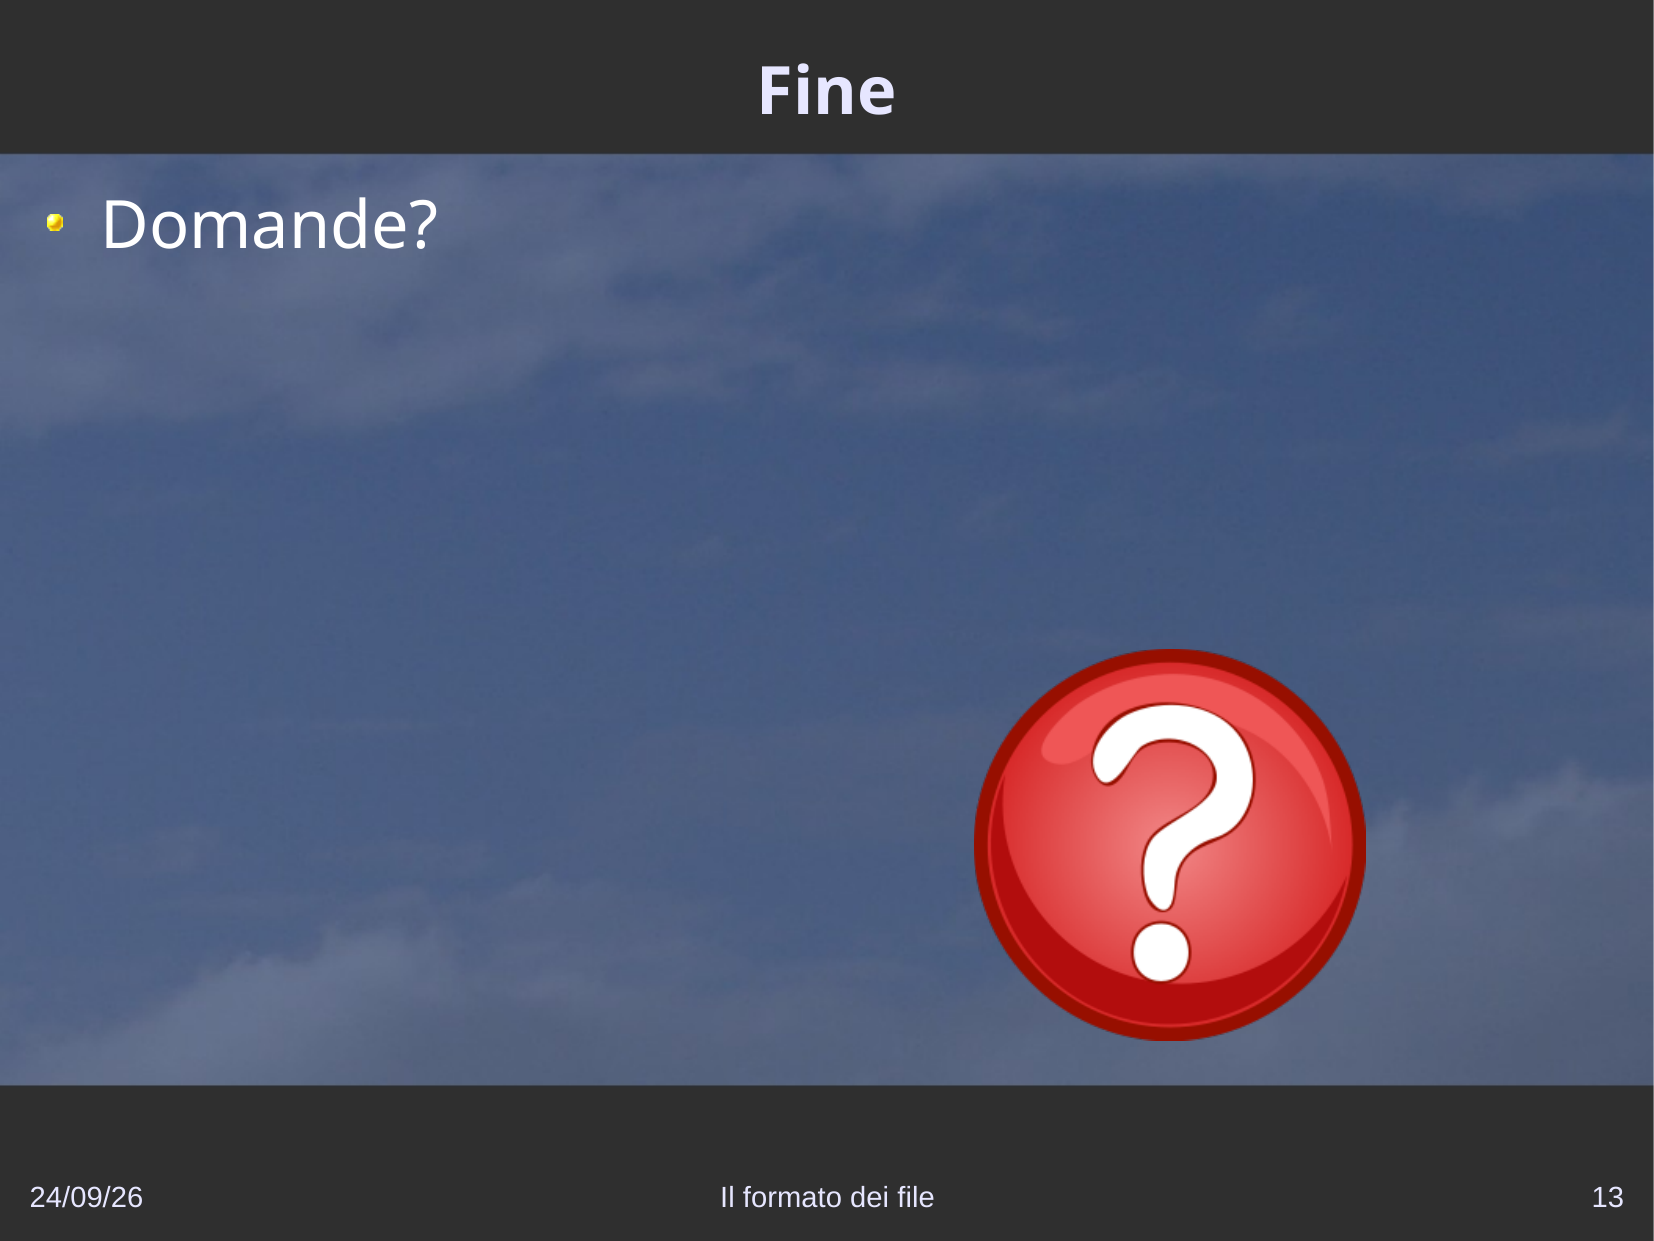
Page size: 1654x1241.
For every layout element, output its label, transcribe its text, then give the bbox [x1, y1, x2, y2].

title Fine [29, 36, 1625, 141]
list Domande? [29, 177, 1625, 1049]
picture [0, 0, 1654, 1241]
